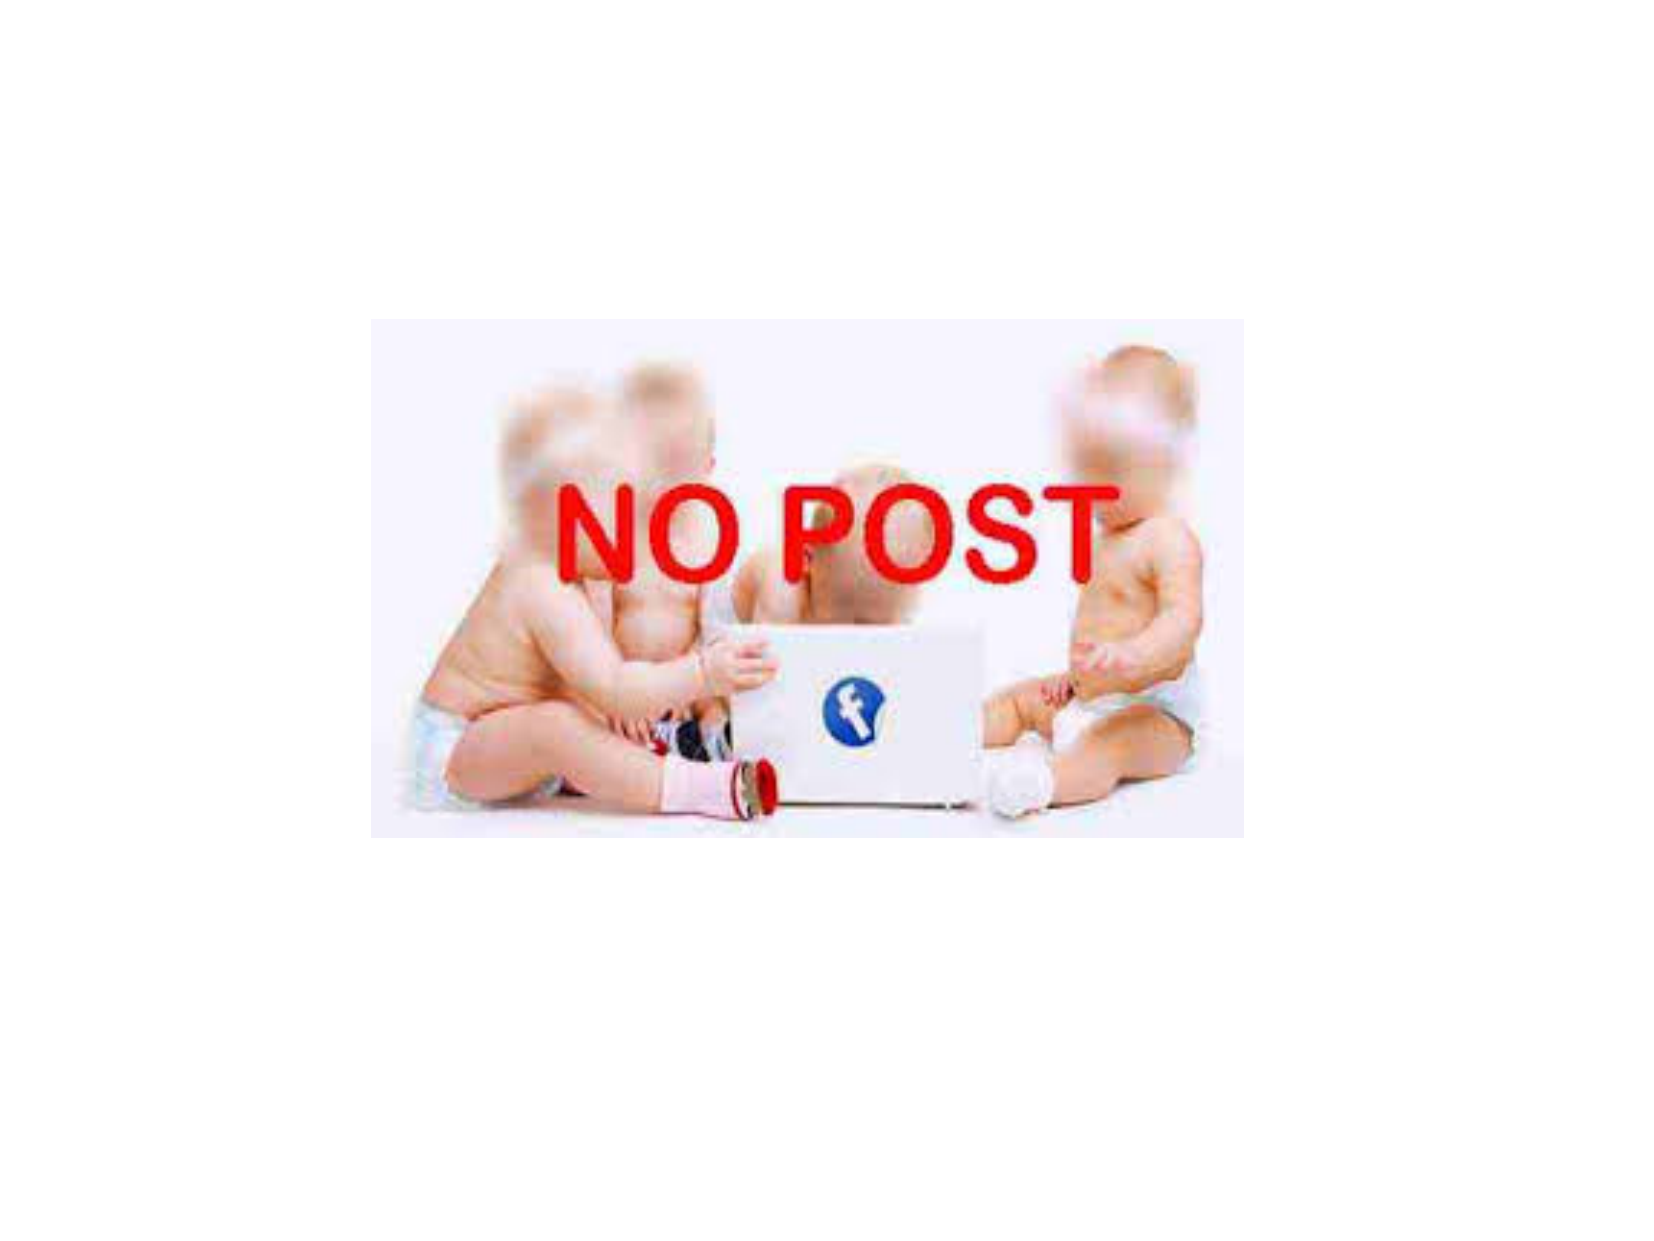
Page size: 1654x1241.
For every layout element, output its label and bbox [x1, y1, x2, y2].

picture [371, 319, 1244, 838]
